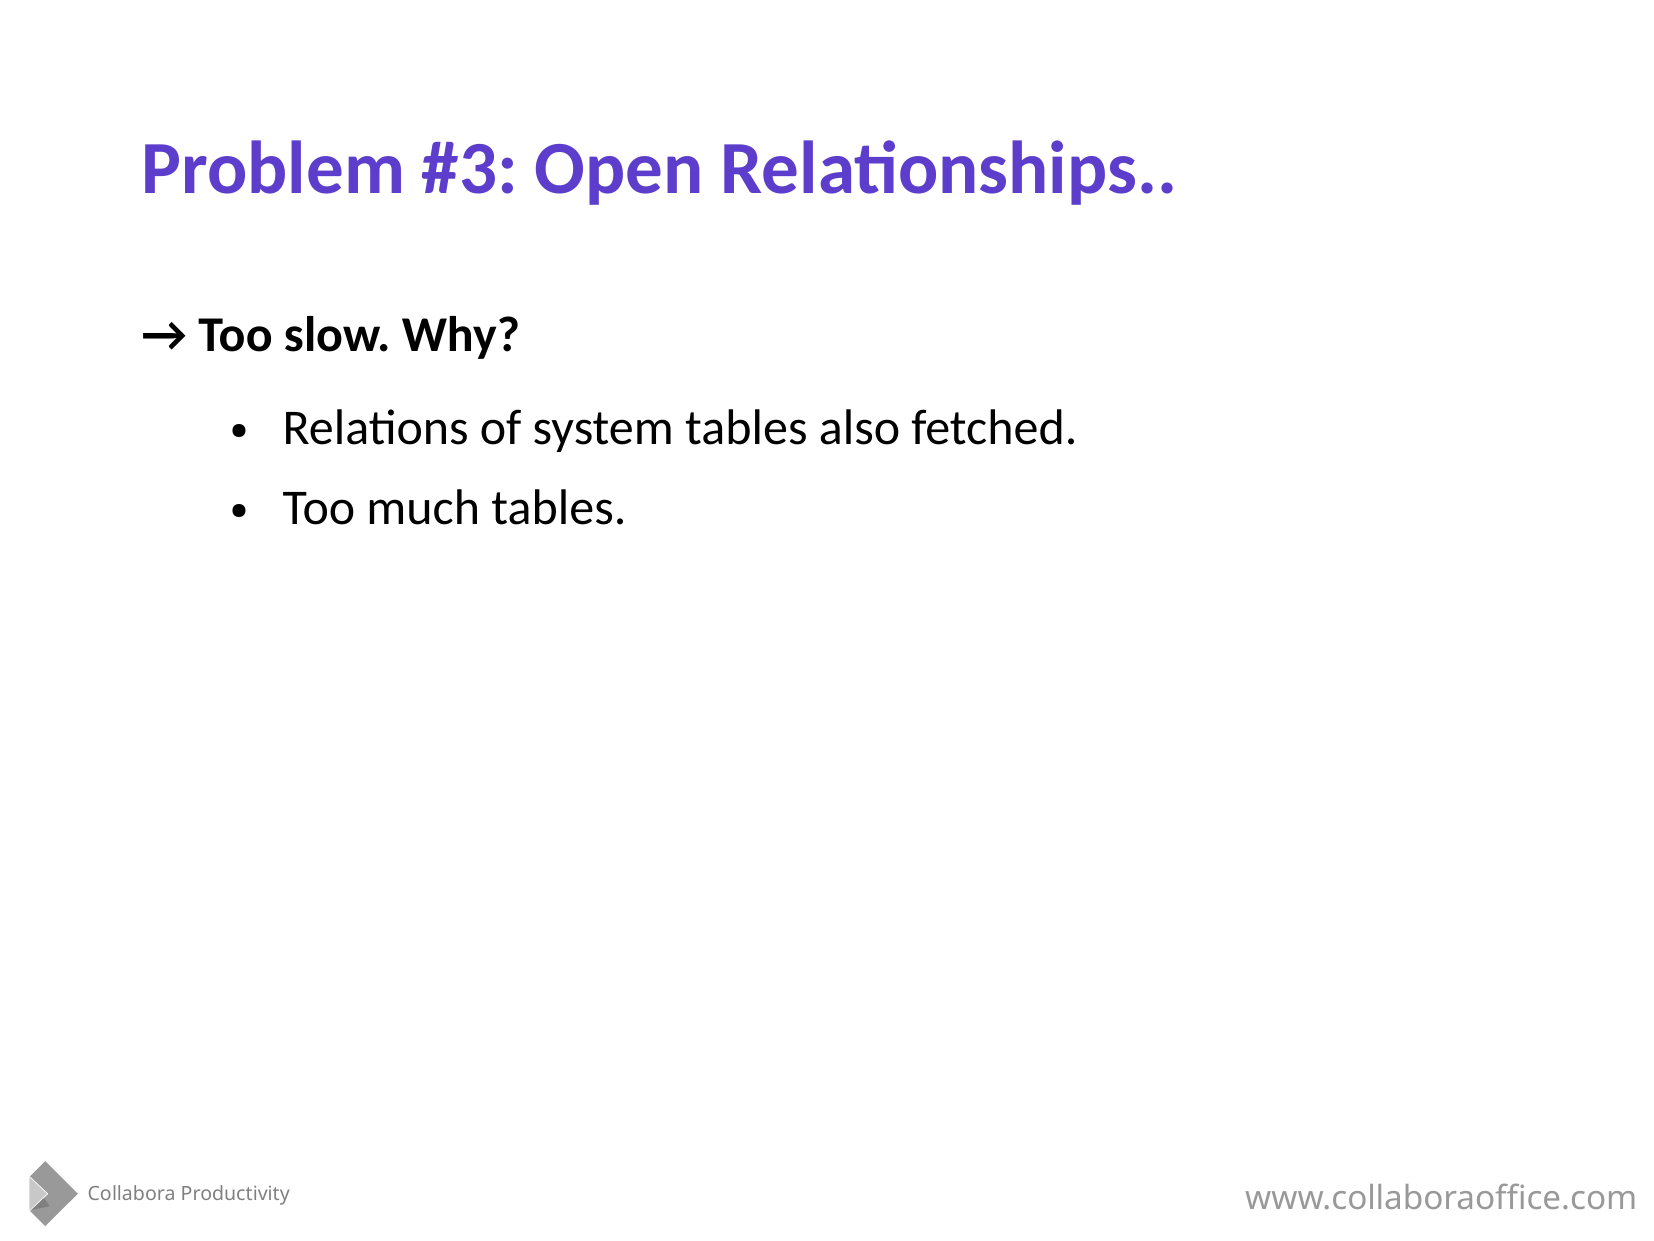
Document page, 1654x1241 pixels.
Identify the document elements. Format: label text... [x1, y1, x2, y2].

list → Too slow. Why? Relations of system tables also fetched. Too much tables. [141, 302, 1512, 1130]
title Problem #3: Open Relationships.. [141, 37, 1571, 213]
